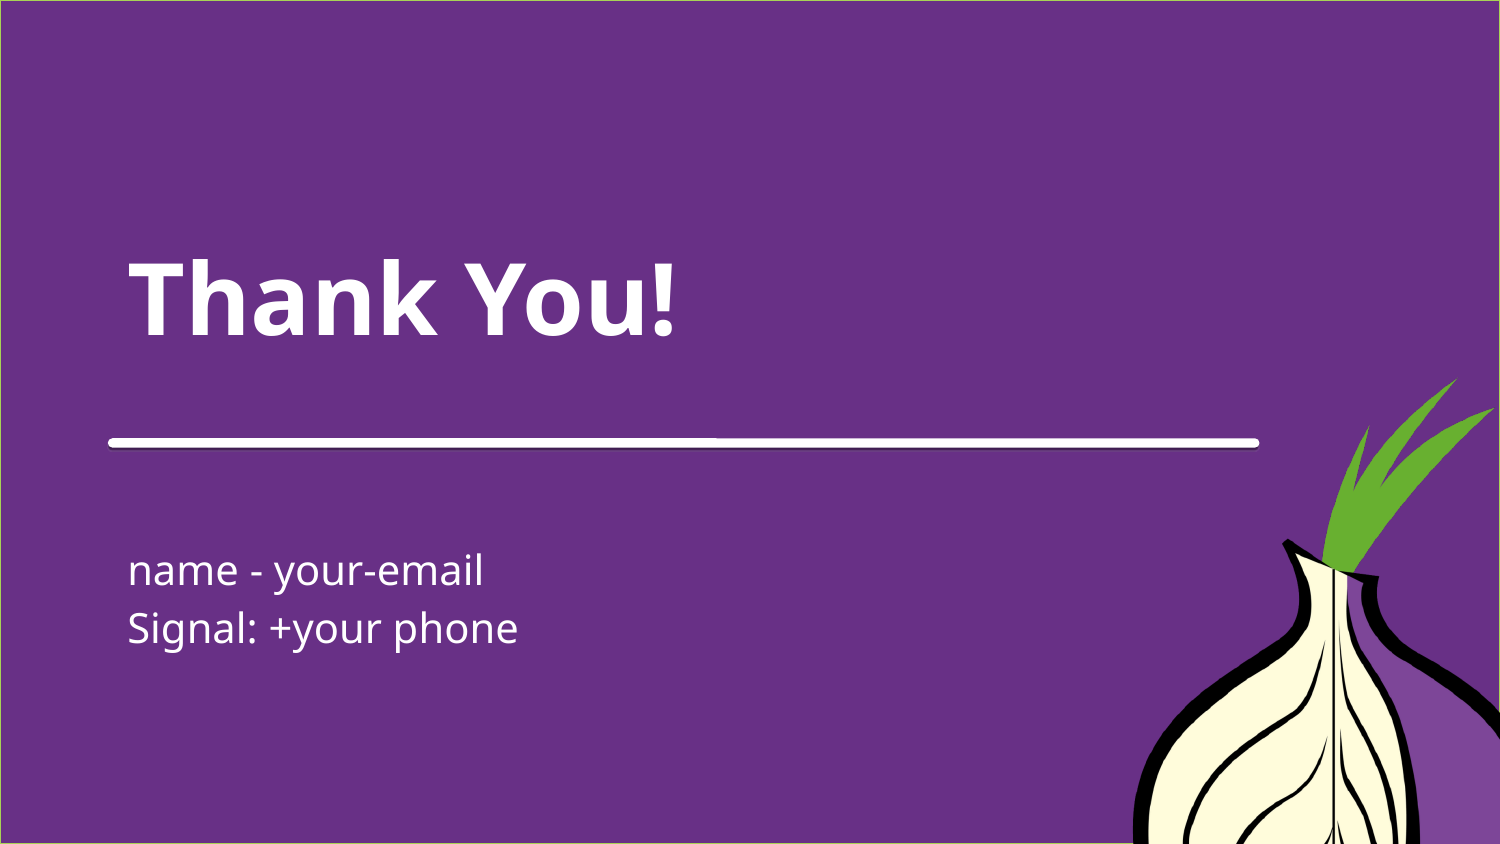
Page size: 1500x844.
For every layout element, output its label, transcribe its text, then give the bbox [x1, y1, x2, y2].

text_box name - your-email Signal: +your phone [112, 478, 1275, 694]
picture [1122, 377, 1500, 844]
text_box Thank You! [112, 148, 1388, 443]
